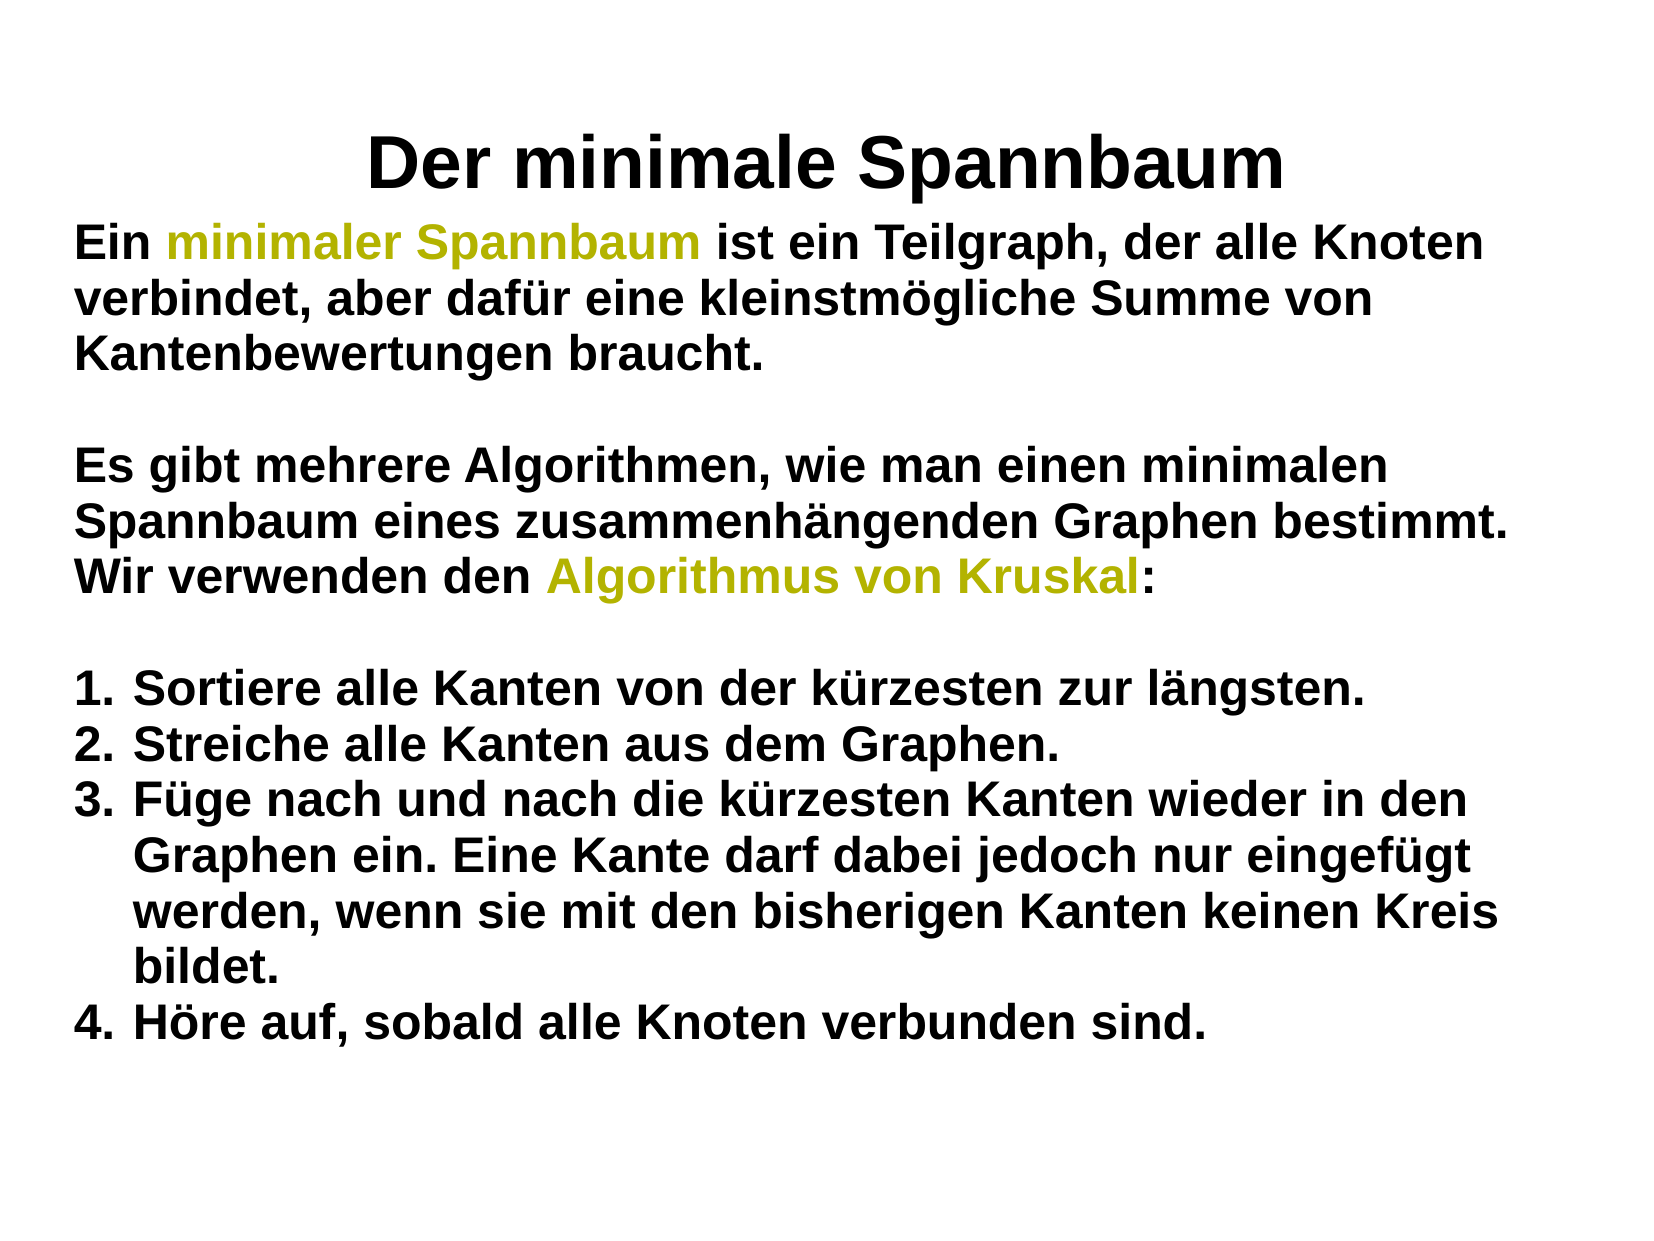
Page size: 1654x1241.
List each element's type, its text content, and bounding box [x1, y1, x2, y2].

text_box Ein minimaler Spannbaum ist ein Teilgraph, der alle Knoten verbindet, aber dafür eine kleinstmögliche Summe von Kantenbewertungen braucht. Es gibt mehrere Algorithmen, wie man einen minimalen Spannbaum eines zusammenhängenden Graphen bestimmt. Wir verwenden den Algorithmus von Kruskal: Sortiere alle Kanten von der kürzesten zur längsten. Streiche alle Kanten aus dem Graphen. Füge nach und nach die kürzesten Kanten wieder in den Graphen ein. Eine Kante darf dabei jedoch nur eingefügt werden, wenn sie mit den bisherigen Kanten keinen Kreis bildet. Höre auf, sobald alle Knoten verbunden sind. [59, 206, 1595, 1077]
title Der minimale Spannbaum [88, 88, 1565, 206]
